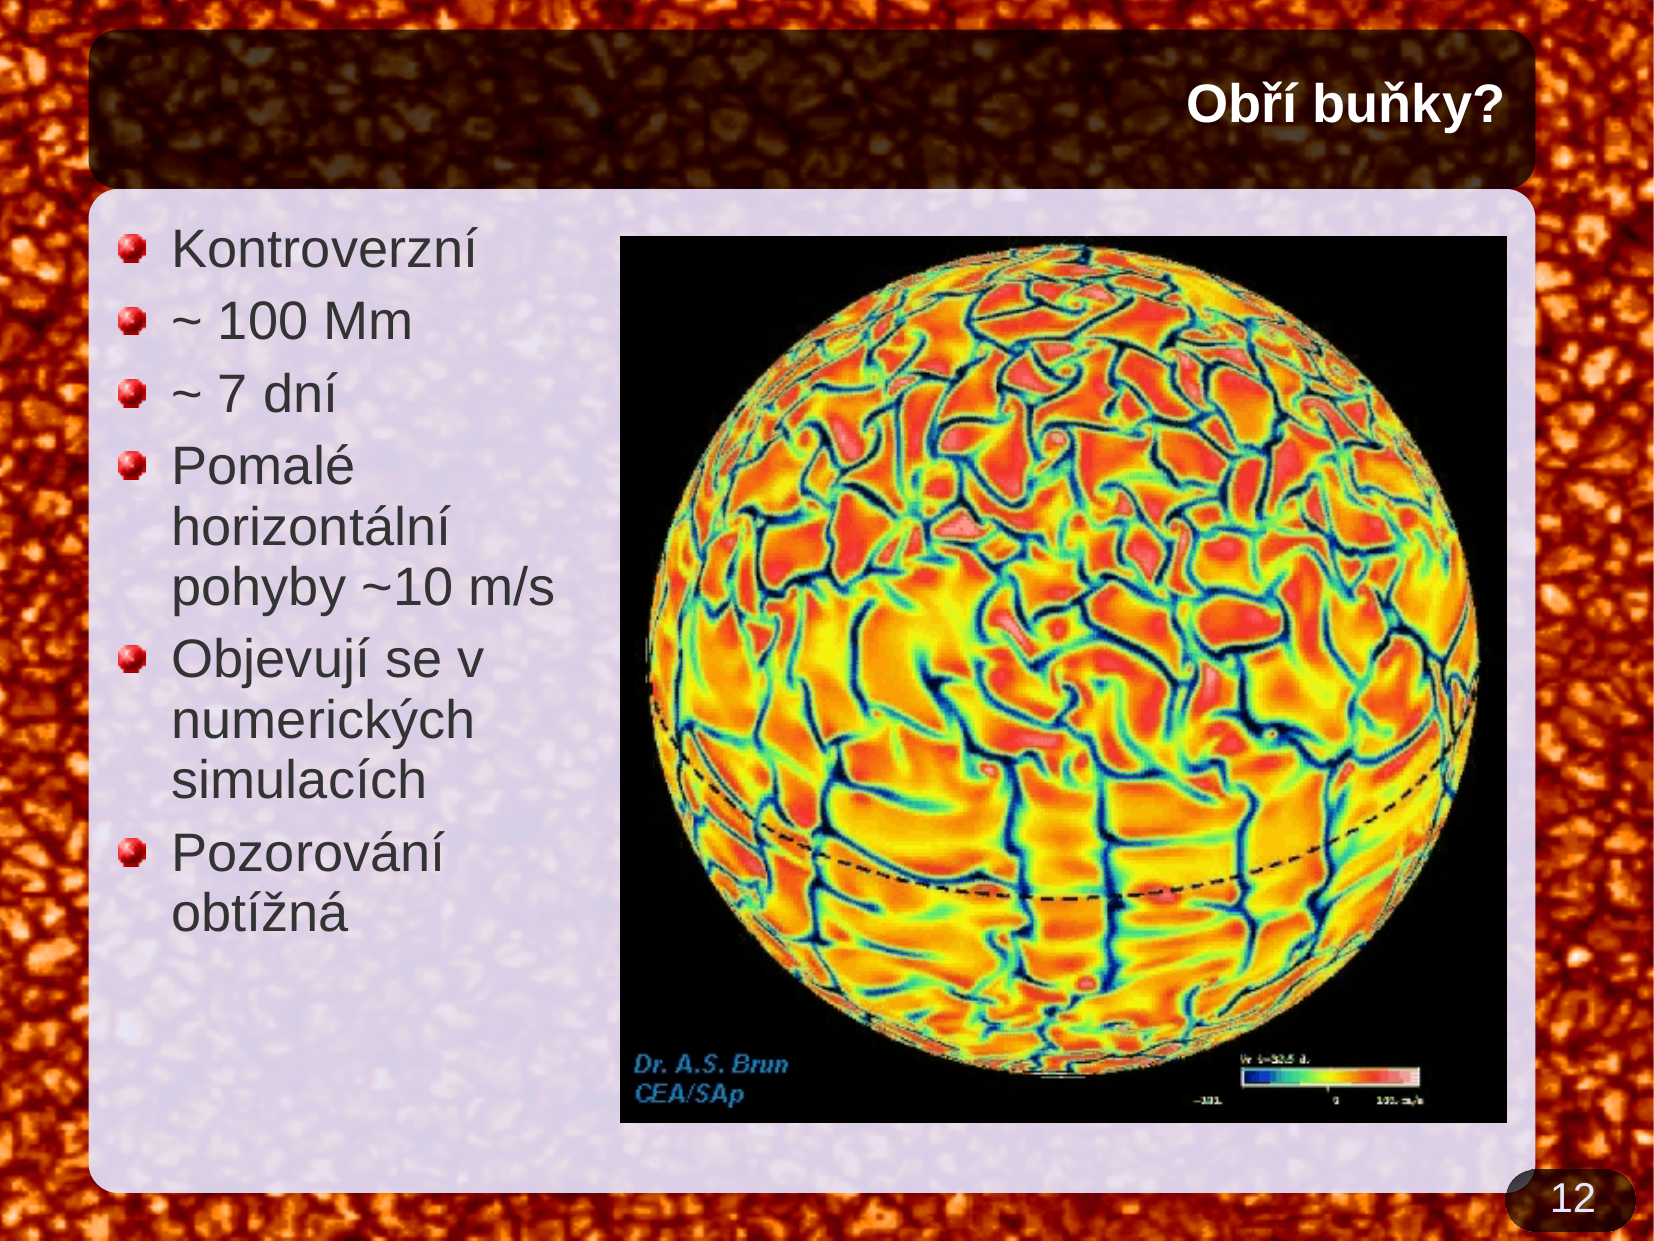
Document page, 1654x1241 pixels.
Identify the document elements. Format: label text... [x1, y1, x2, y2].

title Obří buňky? [118, 59, 1506, 148]
picture [0, 0, 1654, 1241]
list Kontroverzní ~ 100 Mm ~ 7 dní Pomalé horizontální pohyby ~10 m/s Objevují se v numerických simulacích Pozorování obtížná [118, 218, 591, 1164]
